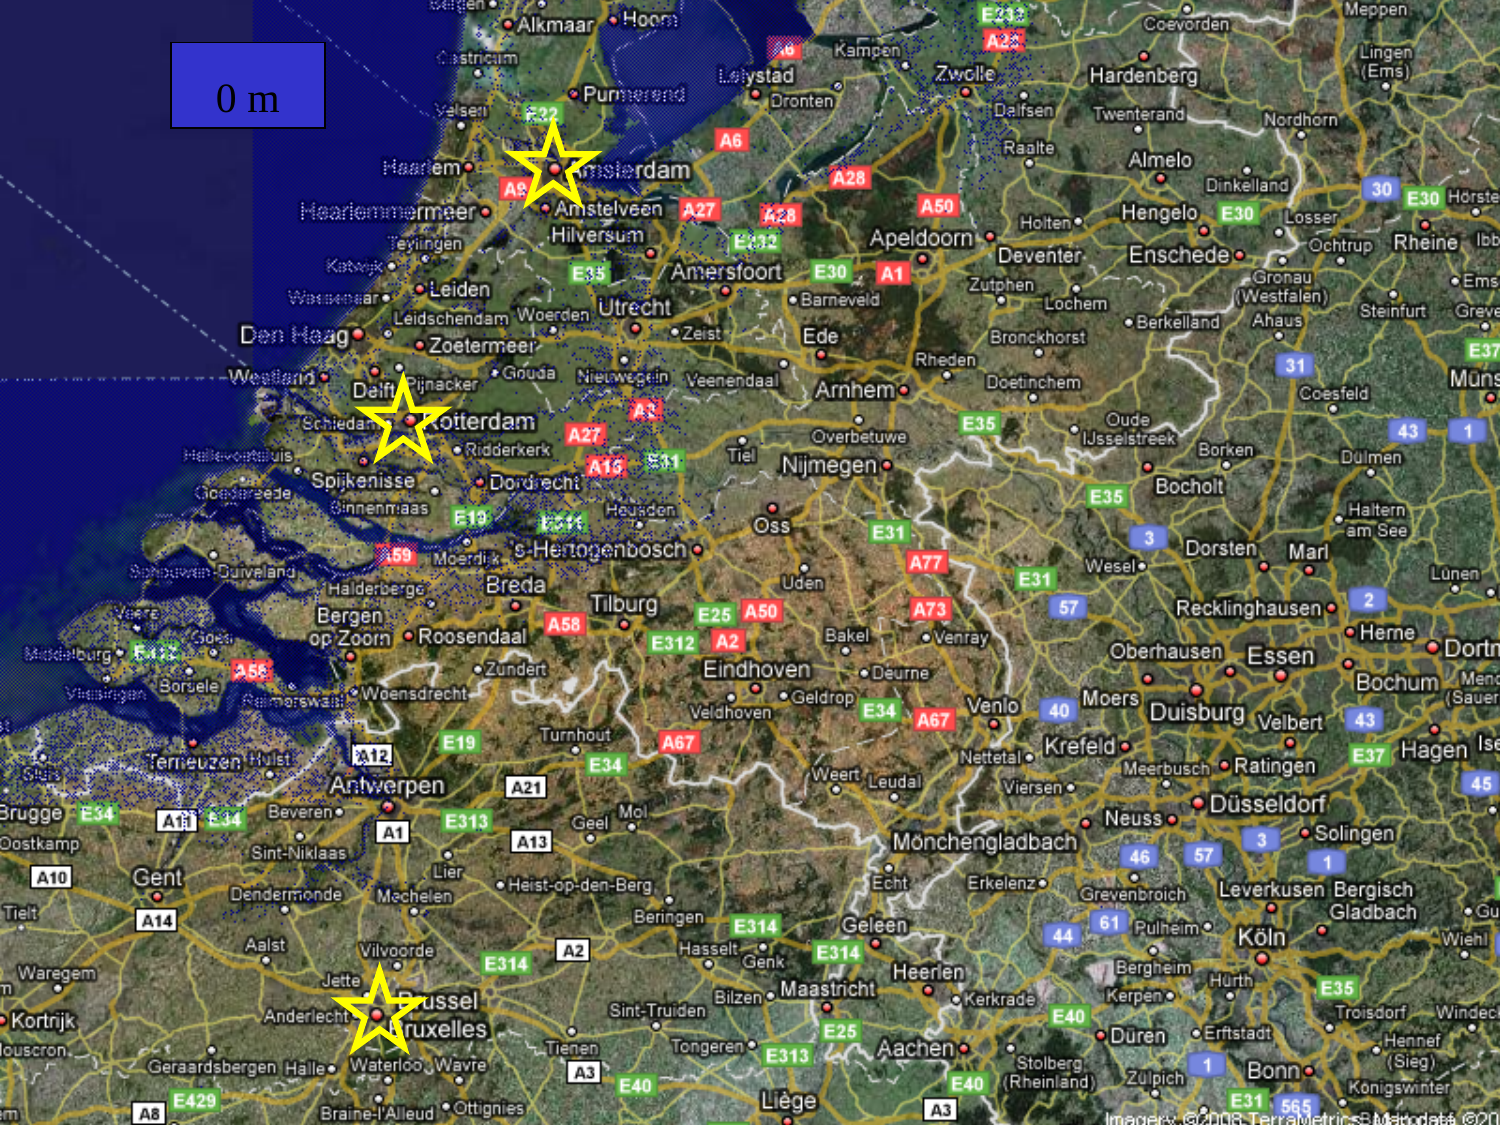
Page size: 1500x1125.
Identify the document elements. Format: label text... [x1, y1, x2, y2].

text_box 0 m [171, 42, 325, 129]
picture [0, 0, 1500, 1125]
